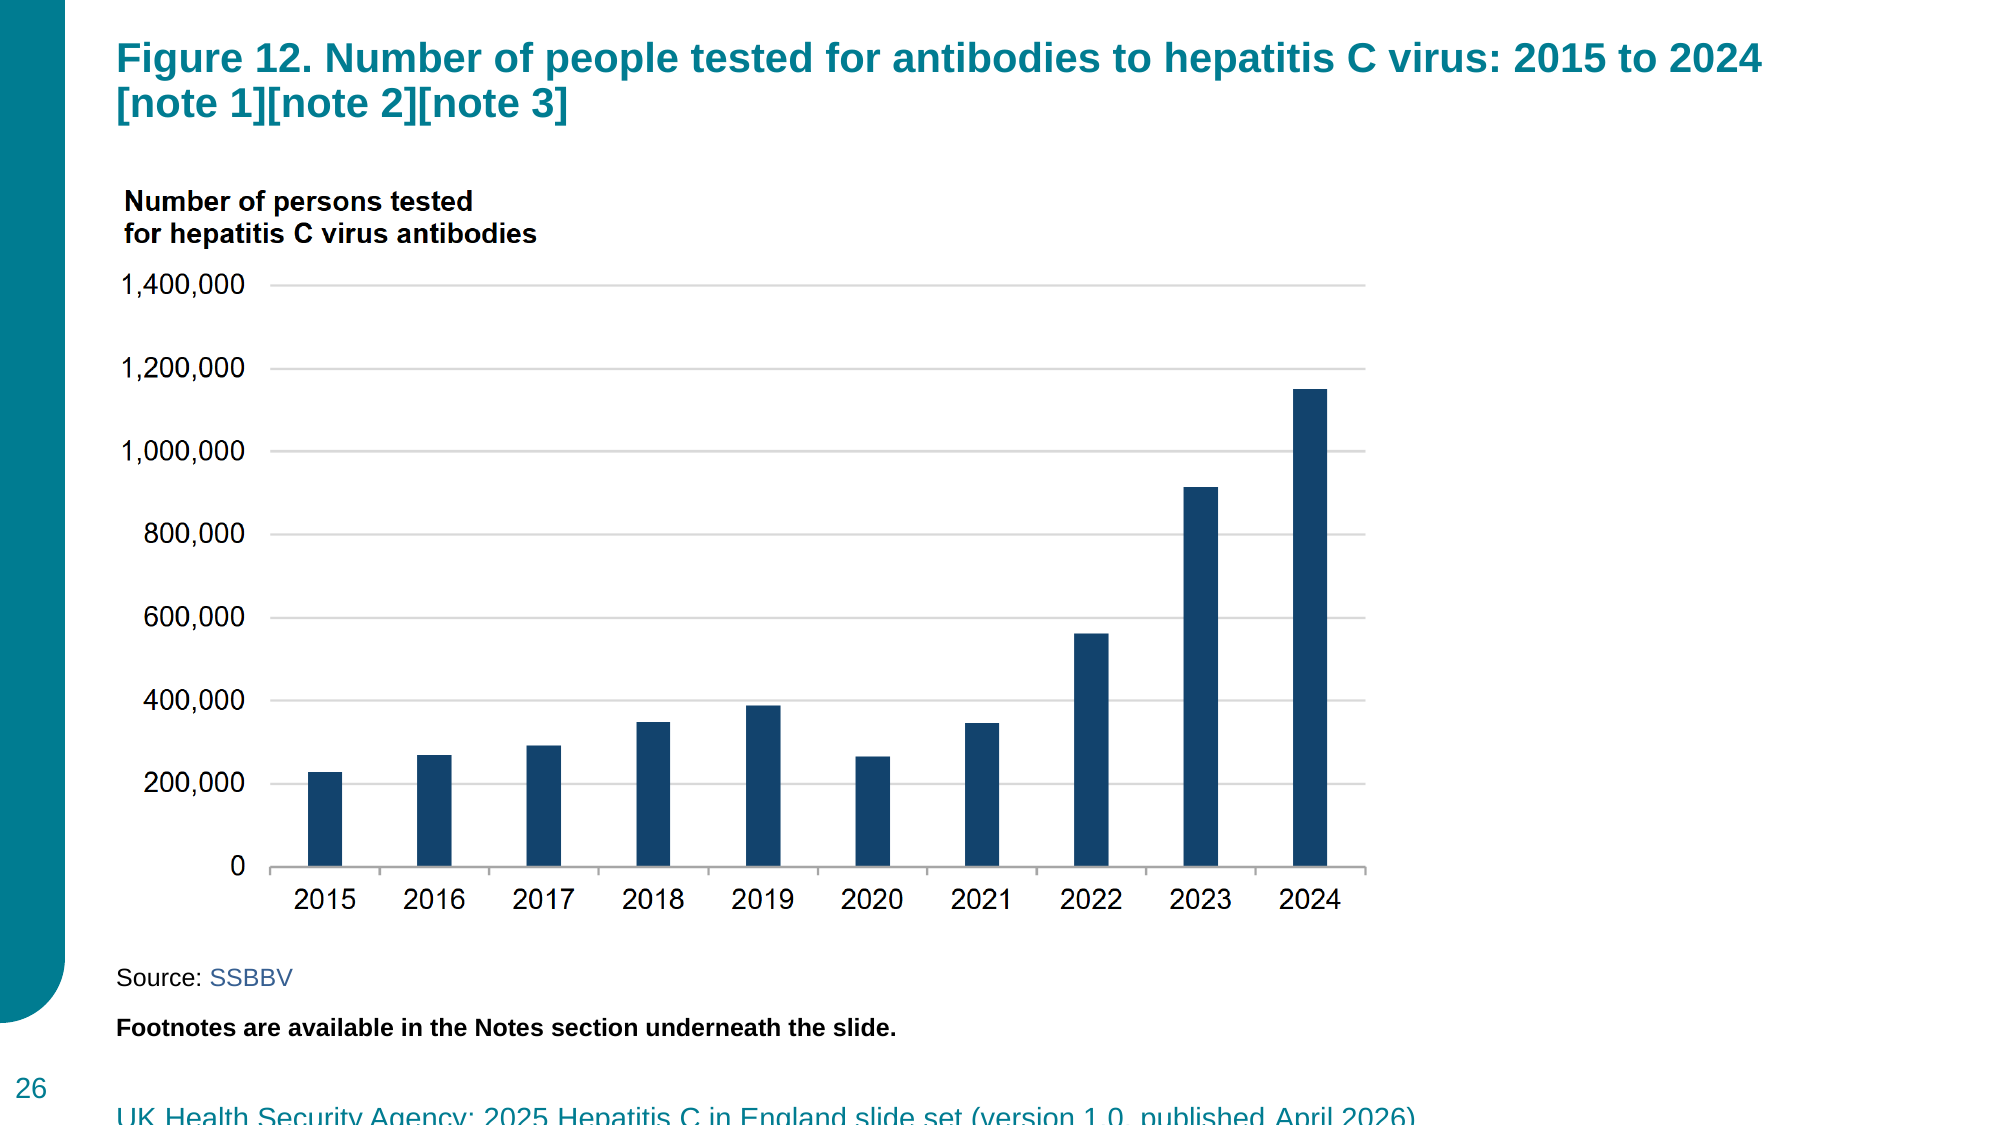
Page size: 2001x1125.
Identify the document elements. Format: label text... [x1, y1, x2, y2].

text_box UK Health Security Agency: 2025 Hepatitis C in England slide set (version 1.0, published April 2026) [101, 1057, 1743, 1117]
text_box [0, 1056, 67, 1117]
text_box Footnotes are available in the Notes section underneath the slide. [101, 1003, 1069, 1049]
picture [101, 172, 1393, 922]
title Figure 12. Number of people tested for antibodies to hepatitis C virus: 2015 to 2024 [note 1][note 2][note 3] [101, 29, 1926, 137]
text_box Source: SSBBV [101, 954, 1179, 1000]
